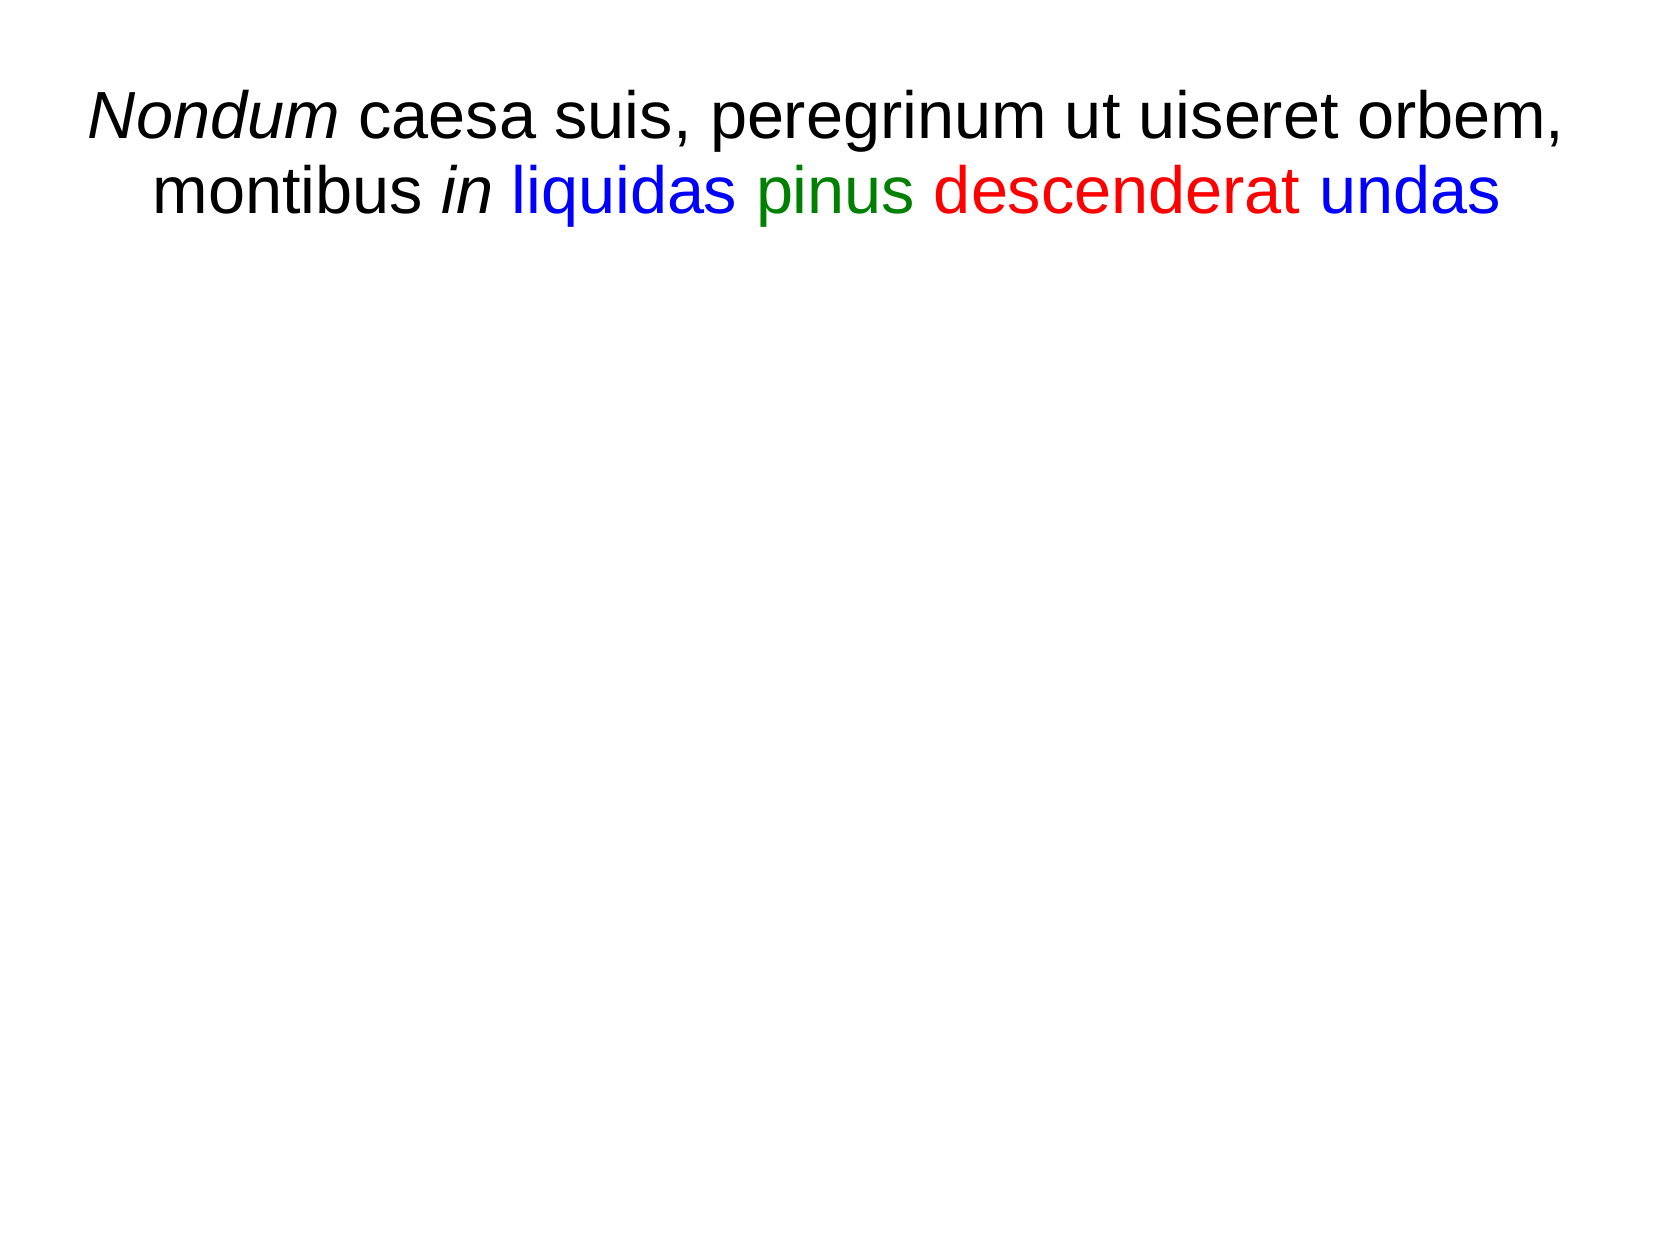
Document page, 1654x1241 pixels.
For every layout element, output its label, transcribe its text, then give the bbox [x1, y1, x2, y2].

title Nondum caesa suis, peregrinum ut uiseret orbem, montibus in liquidas pinus descenderat undas [82, 49, 1571, 257]
